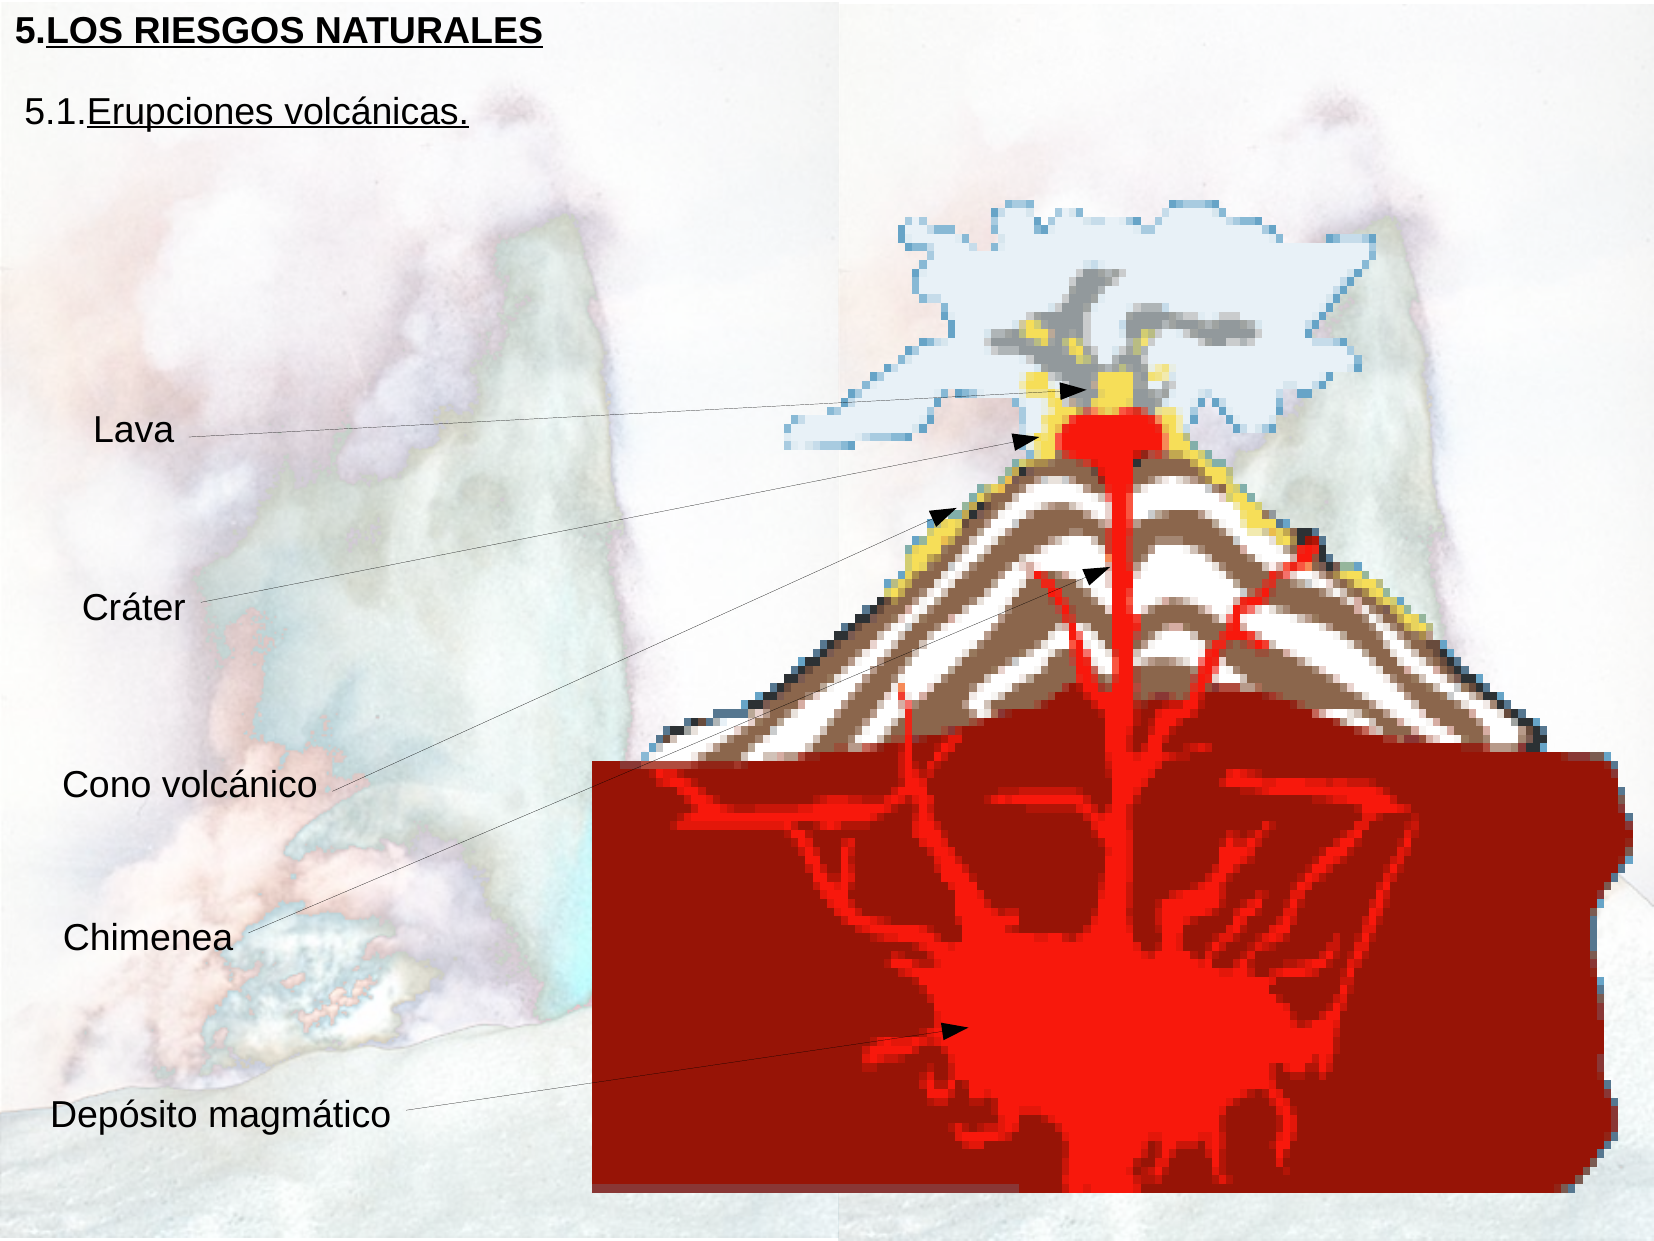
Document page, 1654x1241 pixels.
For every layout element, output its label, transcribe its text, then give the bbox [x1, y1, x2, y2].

text_box 5.1.Erupciones volcánicas. [9, 82, 485, 140]
text_box Cráter [67, 578, 201, 636]
text_box Cono volcánico [47, 755, 333, 813]
picture [0, 2, 1654, 1241]
text_box 5.LOS RIESGOS NATURALES [0, 2, 559, 60]
text_box Depósito magmático [35, 1086, 407, 1144]
text_box Lava [78, 401, 189, 459]
text_box Chimenea [48, 909, 249, 967]
